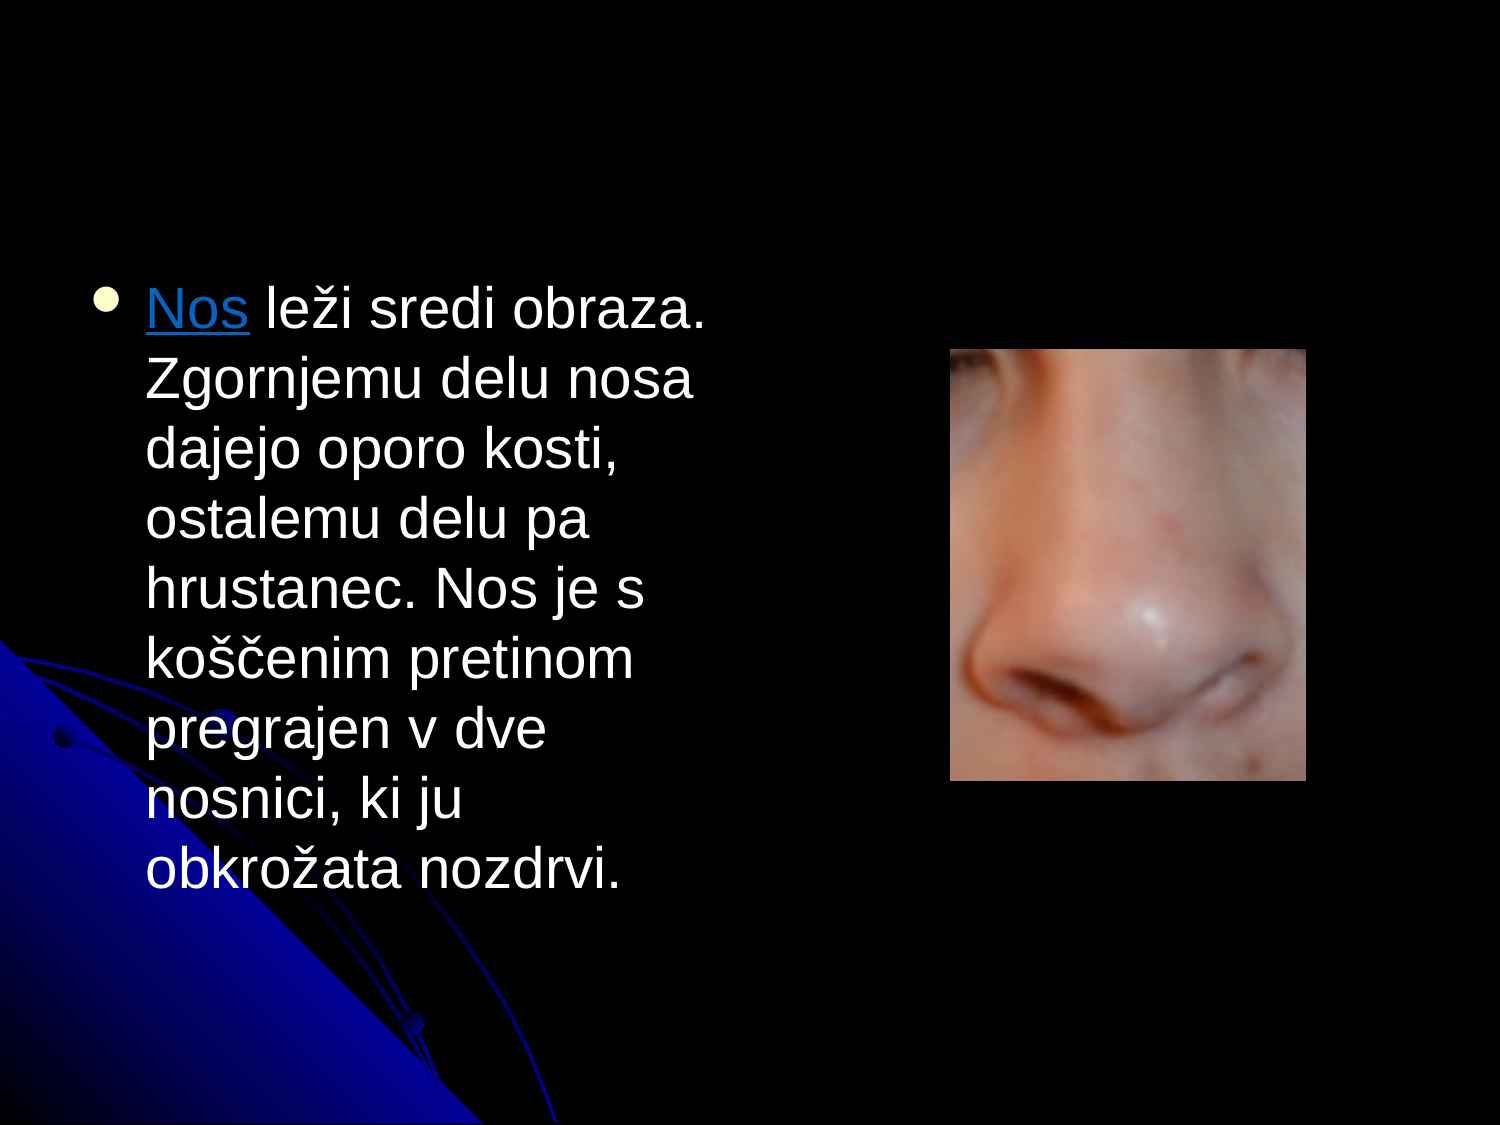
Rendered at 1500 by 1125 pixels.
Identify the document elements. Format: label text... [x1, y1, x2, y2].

list Nos leži sredi obraza. Zgornjemu delu nosa dajejo oporo kosti, ostalemu delu pa hrustanec. Nos je s koščenim pretinom pregrajen v dve nosnici, ki ju obkrožata nozdrvi. [75, 262, 738, 916]
picture [950, 349, 1306, 781]
